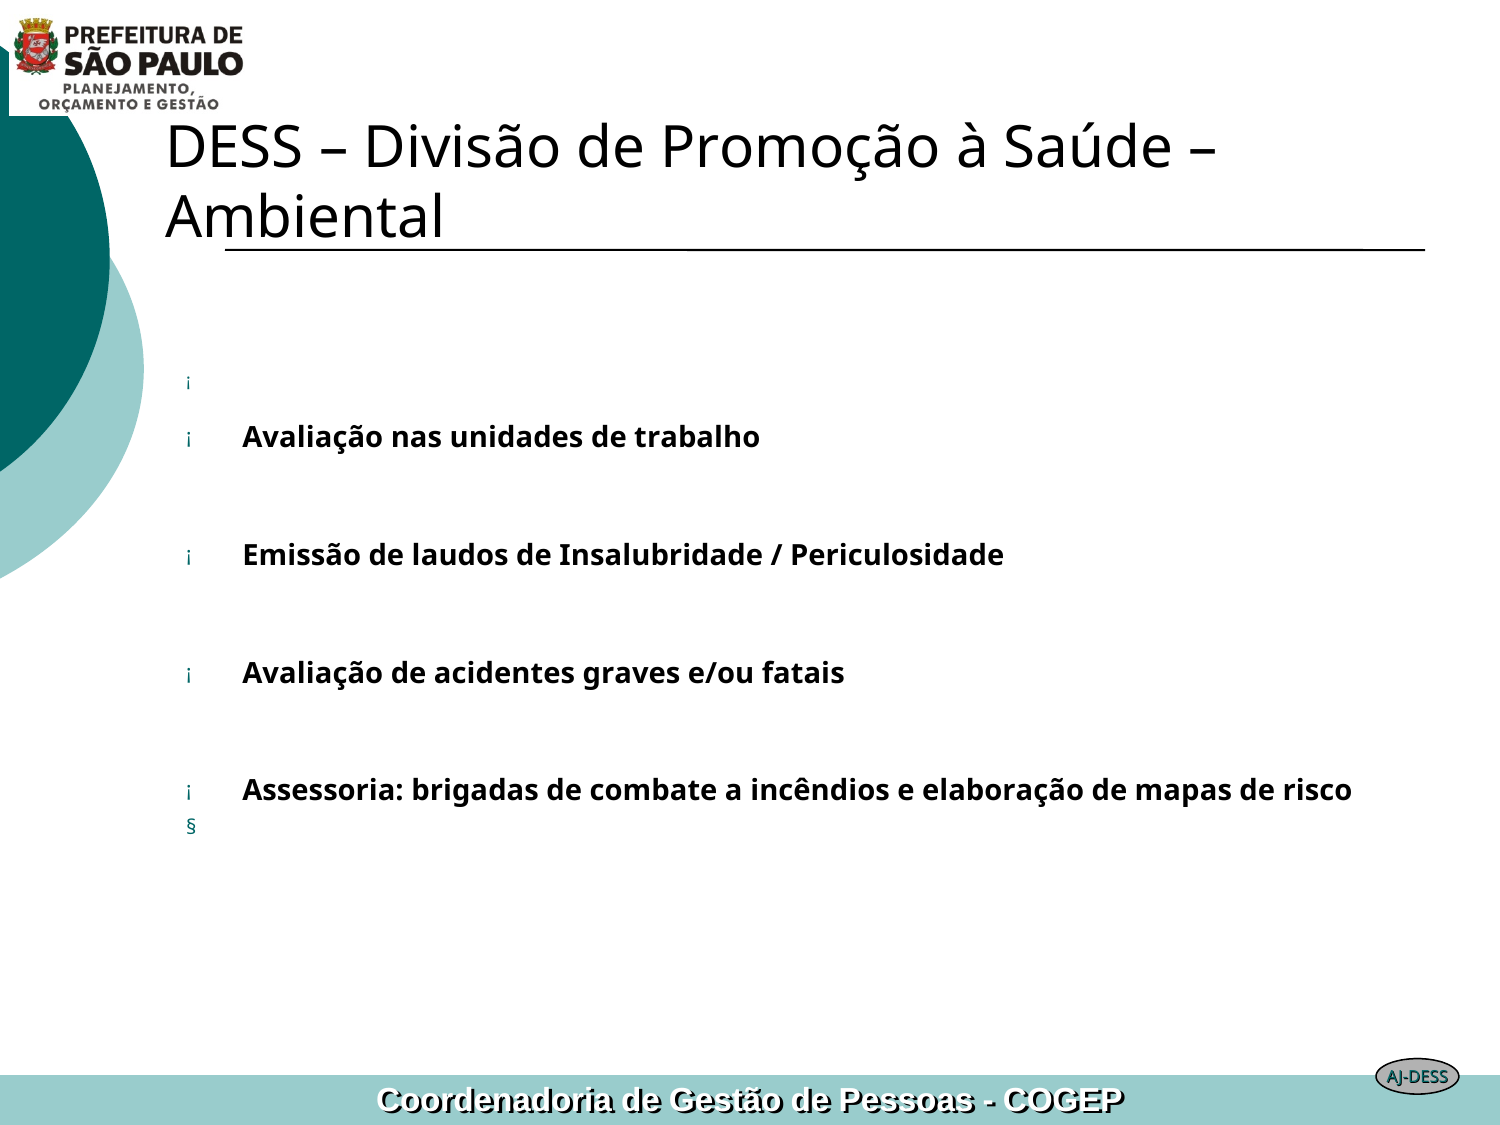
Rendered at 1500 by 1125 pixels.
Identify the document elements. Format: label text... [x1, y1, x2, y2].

list Avaliação nas unidades de trabalho Emissão de laudos de Insalubridade / Periculosidade Avaliação de acidentes graves e/ou fatais Assessoria: brigadas de combate a incêndios e elaboração de mapas de risco [171, 357, 1424, 1047]
title DESS – Divisão de Promoção à Saúde – Ambiental [75, 90, 1500, 268]
text_box AJ-DESS [1376, 1058, 1459, 1095]
